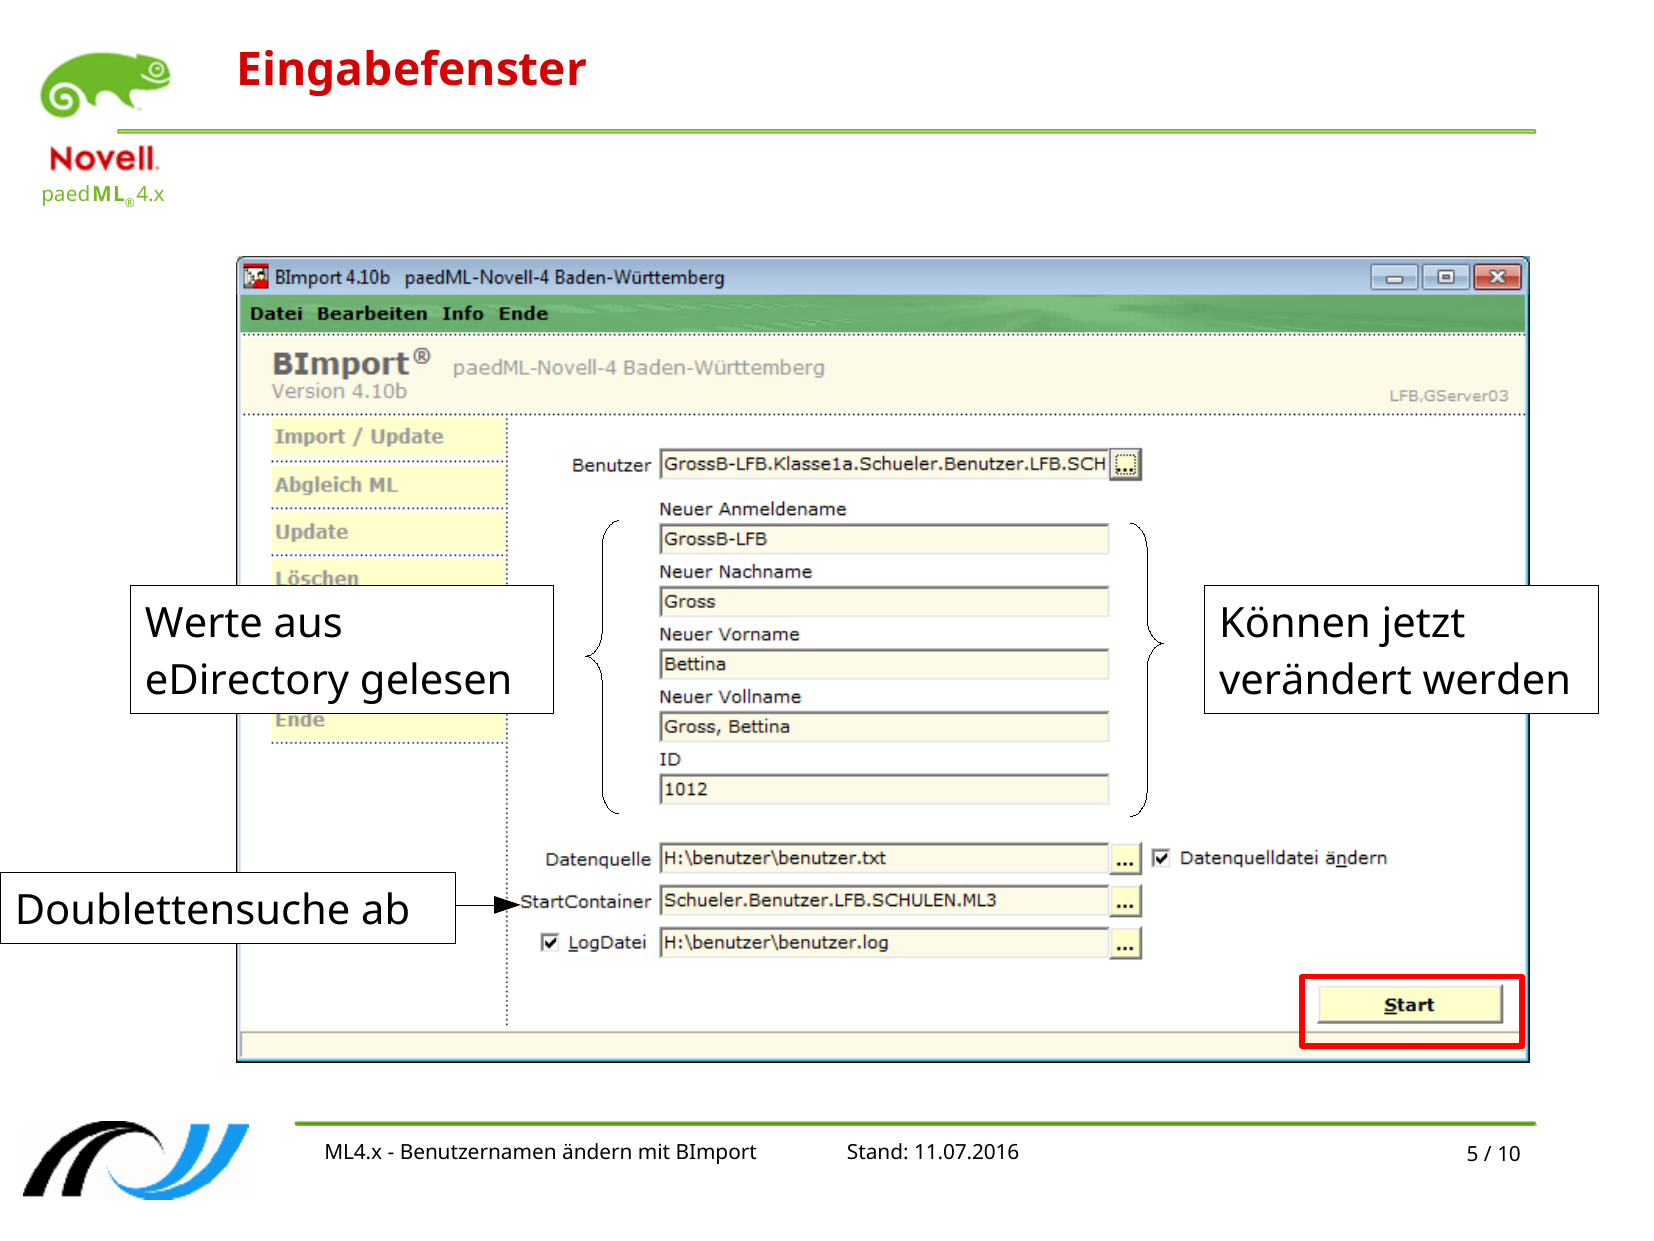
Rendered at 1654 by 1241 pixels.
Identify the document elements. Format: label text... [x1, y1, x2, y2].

title Eingabefenster [236, 17, 1536, 119]
text_box Doublettensuche ab [0, 872, 456, 944]
text_box Können jetzt verändert werden [1204, 585, 1599, 714]
picture [23, 1121, 249, 1200]
picture [26, 35, 184, 193]
text_box [1301, 976, 1523, 1047]
picture [236, 256, 1530, 1063]
text_box Werte aus eDirectory gelesen [130, 585, 554, 714]
